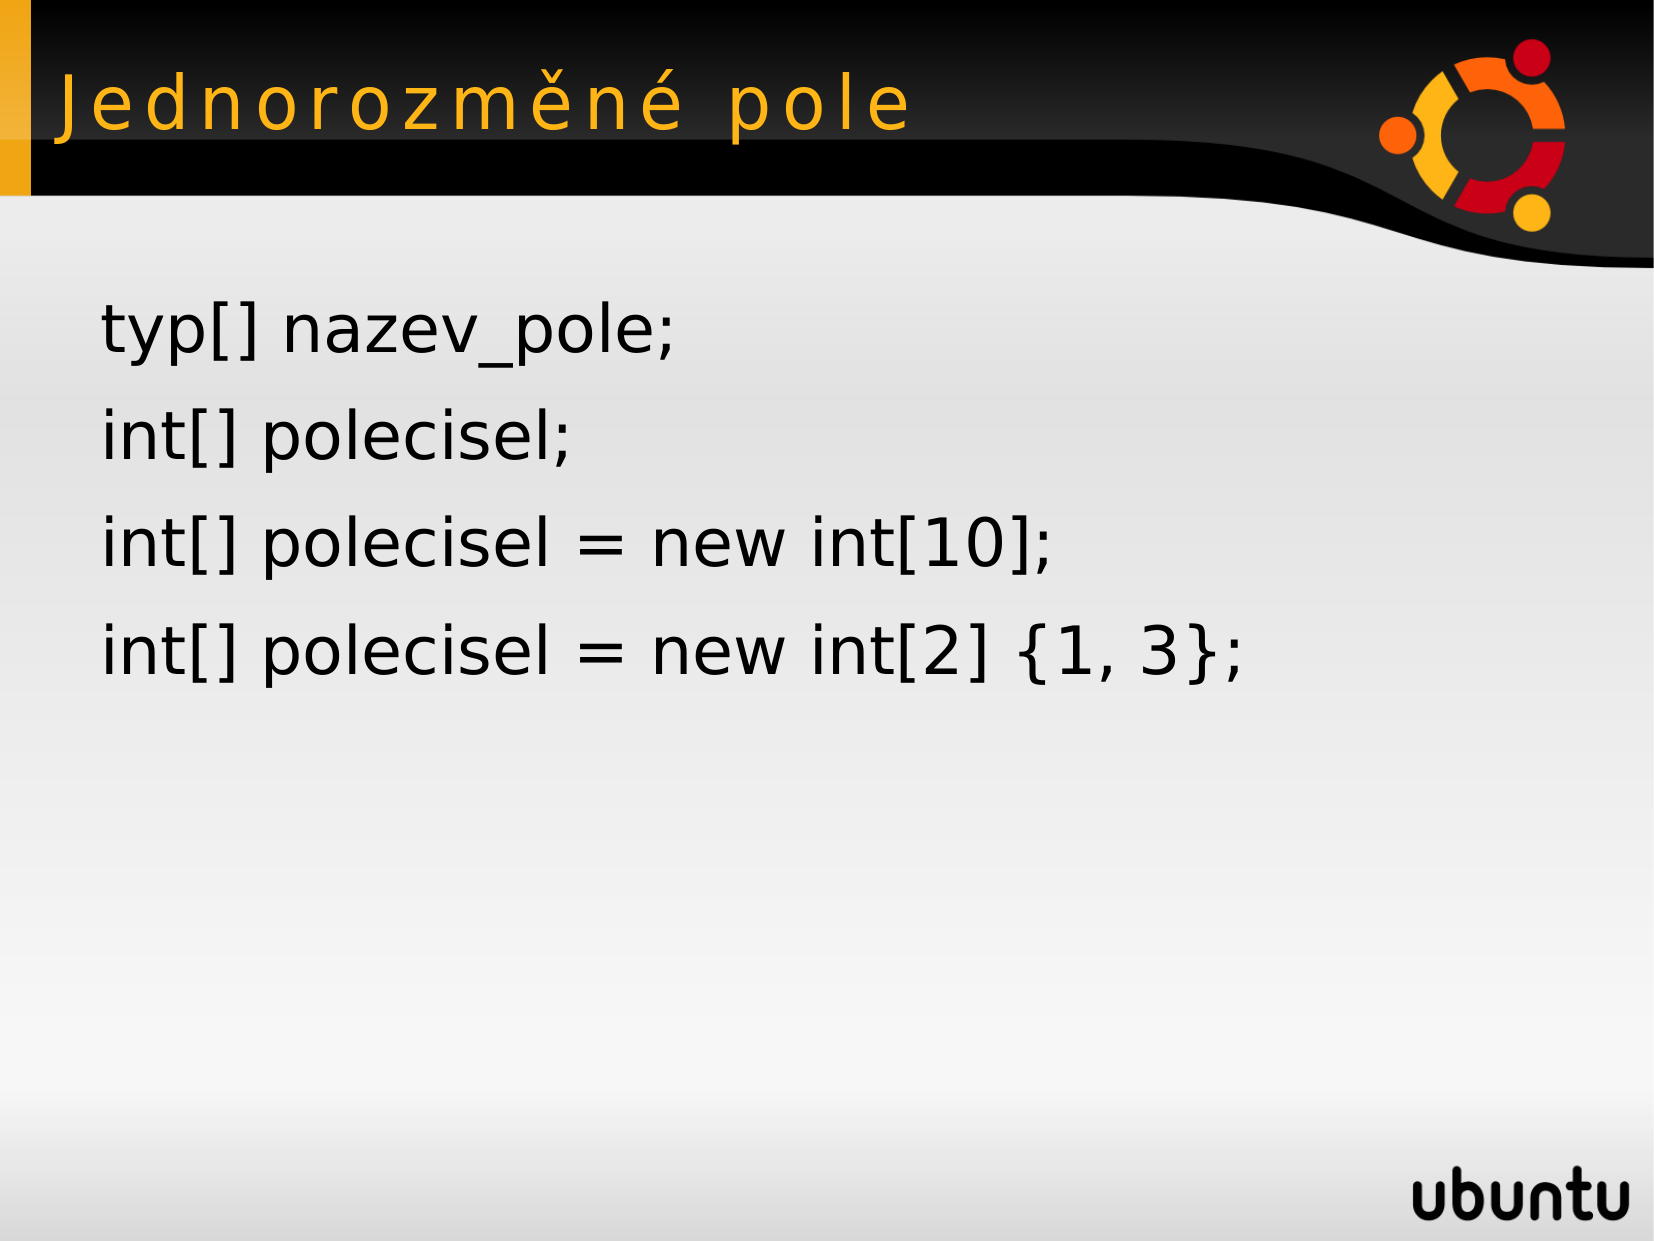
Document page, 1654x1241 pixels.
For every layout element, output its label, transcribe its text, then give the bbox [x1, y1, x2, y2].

picture [0, 0, 1654, 1241]
title Jednorozměné pole [59, 36, 1270, 171]
list typ[] nazev_pole; int[] polecisel; int[] polecisel = new int[10]; int[] polecisel = new int[2] {1, 3}; [82, 290, 1571, 1109]
